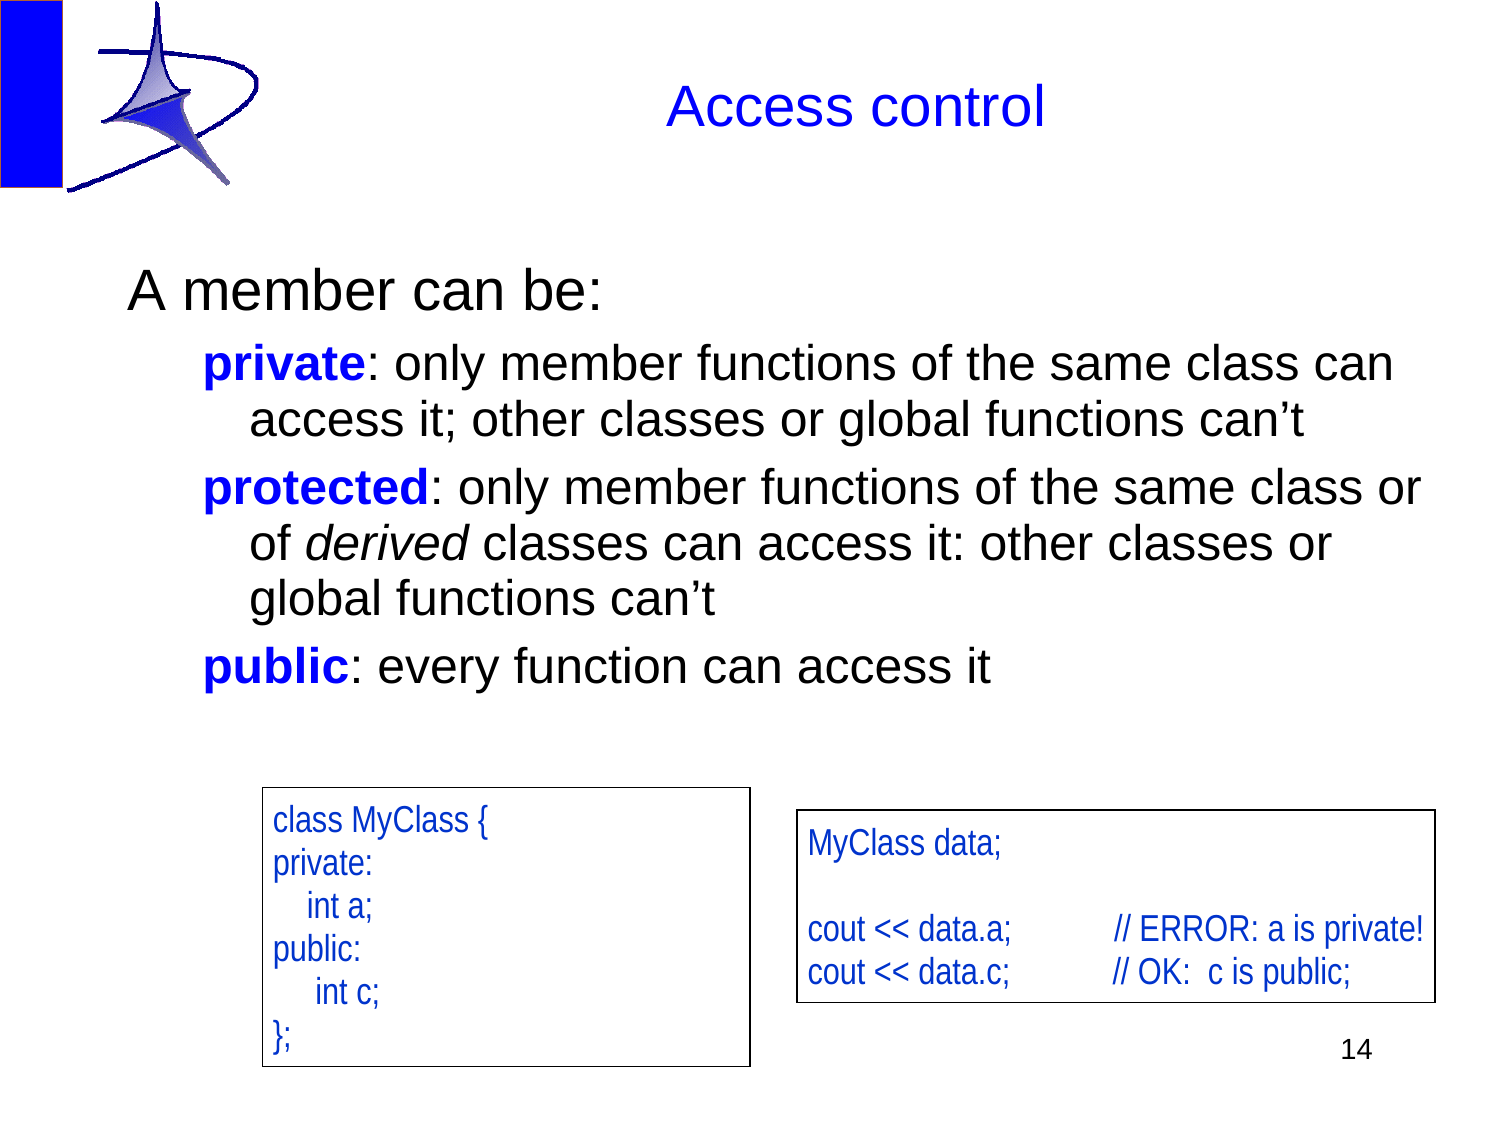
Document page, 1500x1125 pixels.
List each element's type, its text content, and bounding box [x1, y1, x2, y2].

title Access control [262, 24, 1450, 188]
text_box class MyClass { private: int a; public: int c; }; [262, 787, 751, 1067]
text_box MyClass data; cout << data.a; // ERROR: a is private! cout << data.c; // OK: c is public; [797, 809, 1436, 1003]
picture [62, 0, 263, 197]
list A member can be: private: only member functions of the same class can access it; other classes or global functions can’t protected: only member functions of the same class or of derived classes can access it: other classes or global functions can’t public: every function can access it [112, 249, 1450, 806]
